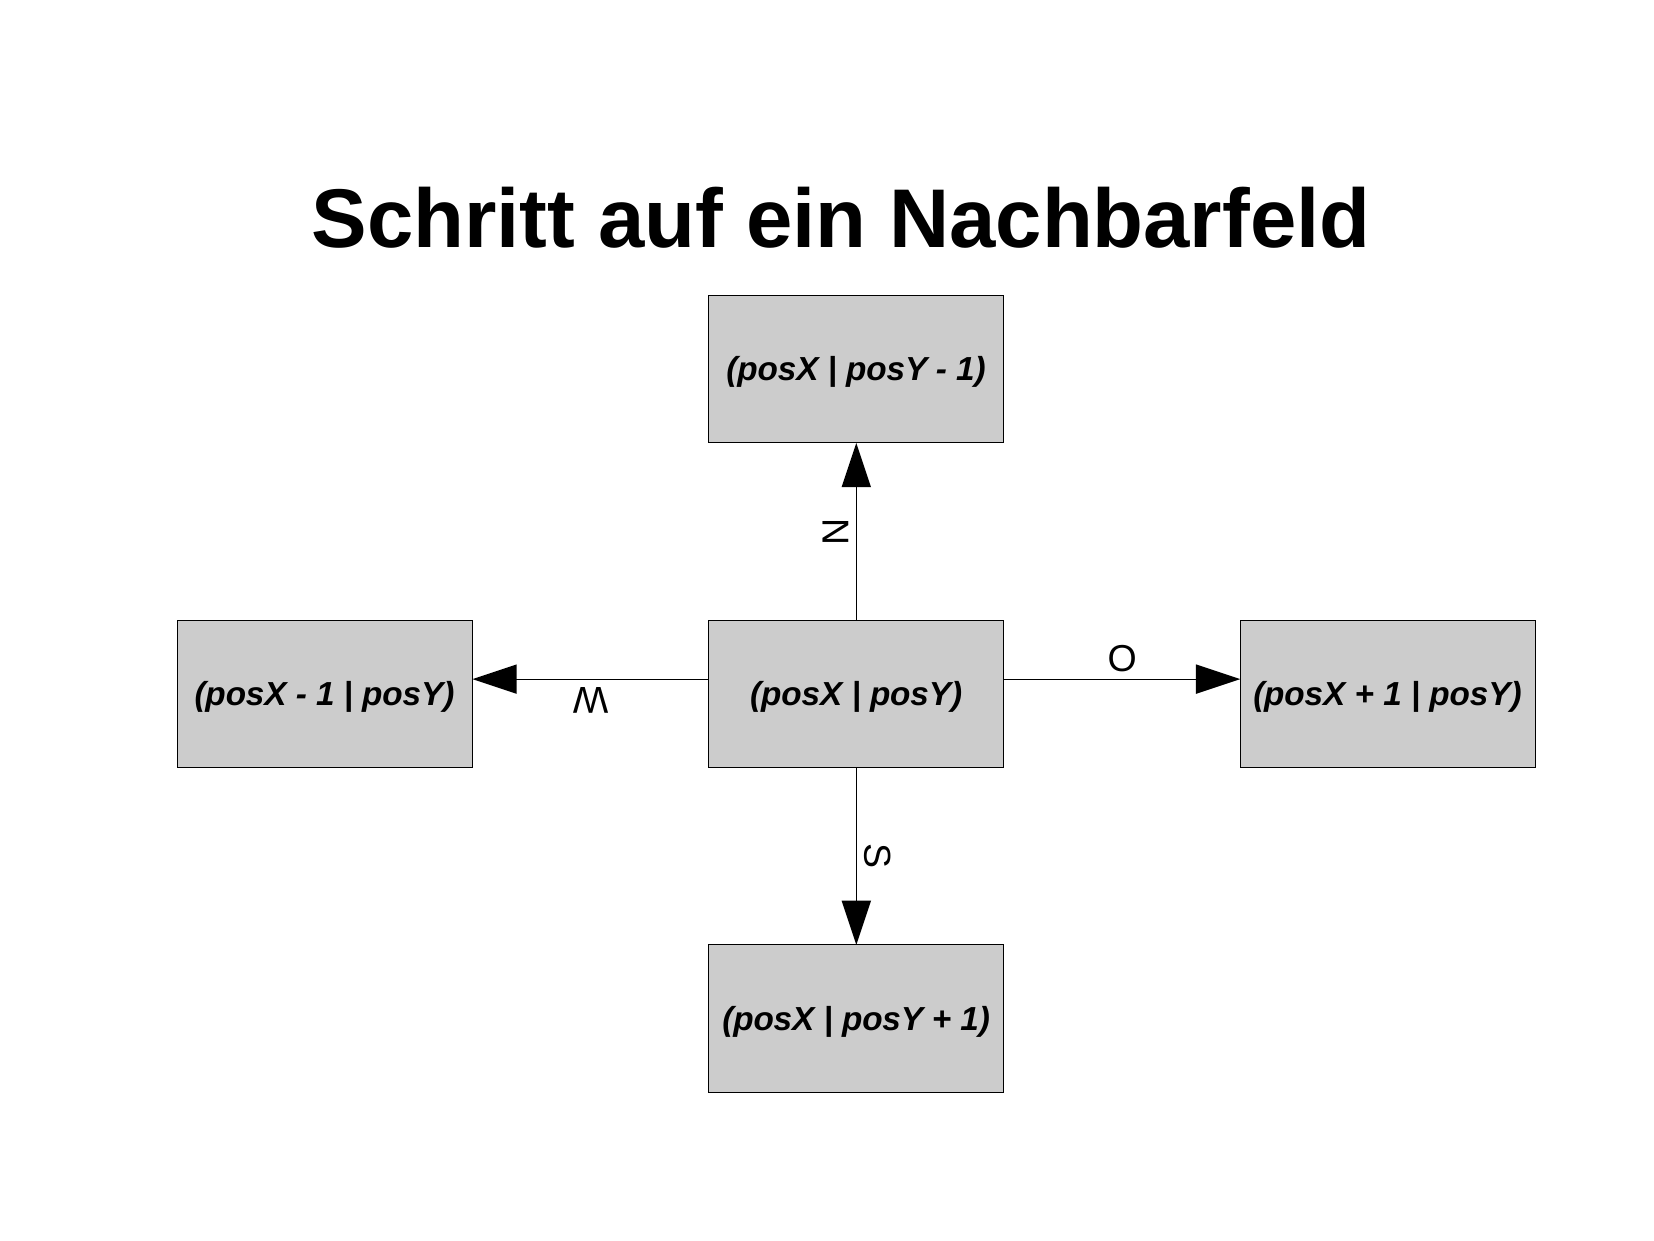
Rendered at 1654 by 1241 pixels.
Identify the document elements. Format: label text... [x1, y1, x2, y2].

text_box (posX | posY - 1) [708, 295, 1004, 443]
text_box (posX - 1 | posY) [177, 620, 473, 768]
text_box (posX | posY + 1) [708, 944, 1004, 1093]
text_box (posX | posY) [708, 620, 1004, 768]
text_box (posX + 1 | posY) [1240, 620, 1536, 768]
text_box Schritt auf ein Nachbarfeld [88, 118, 1595, 226]
